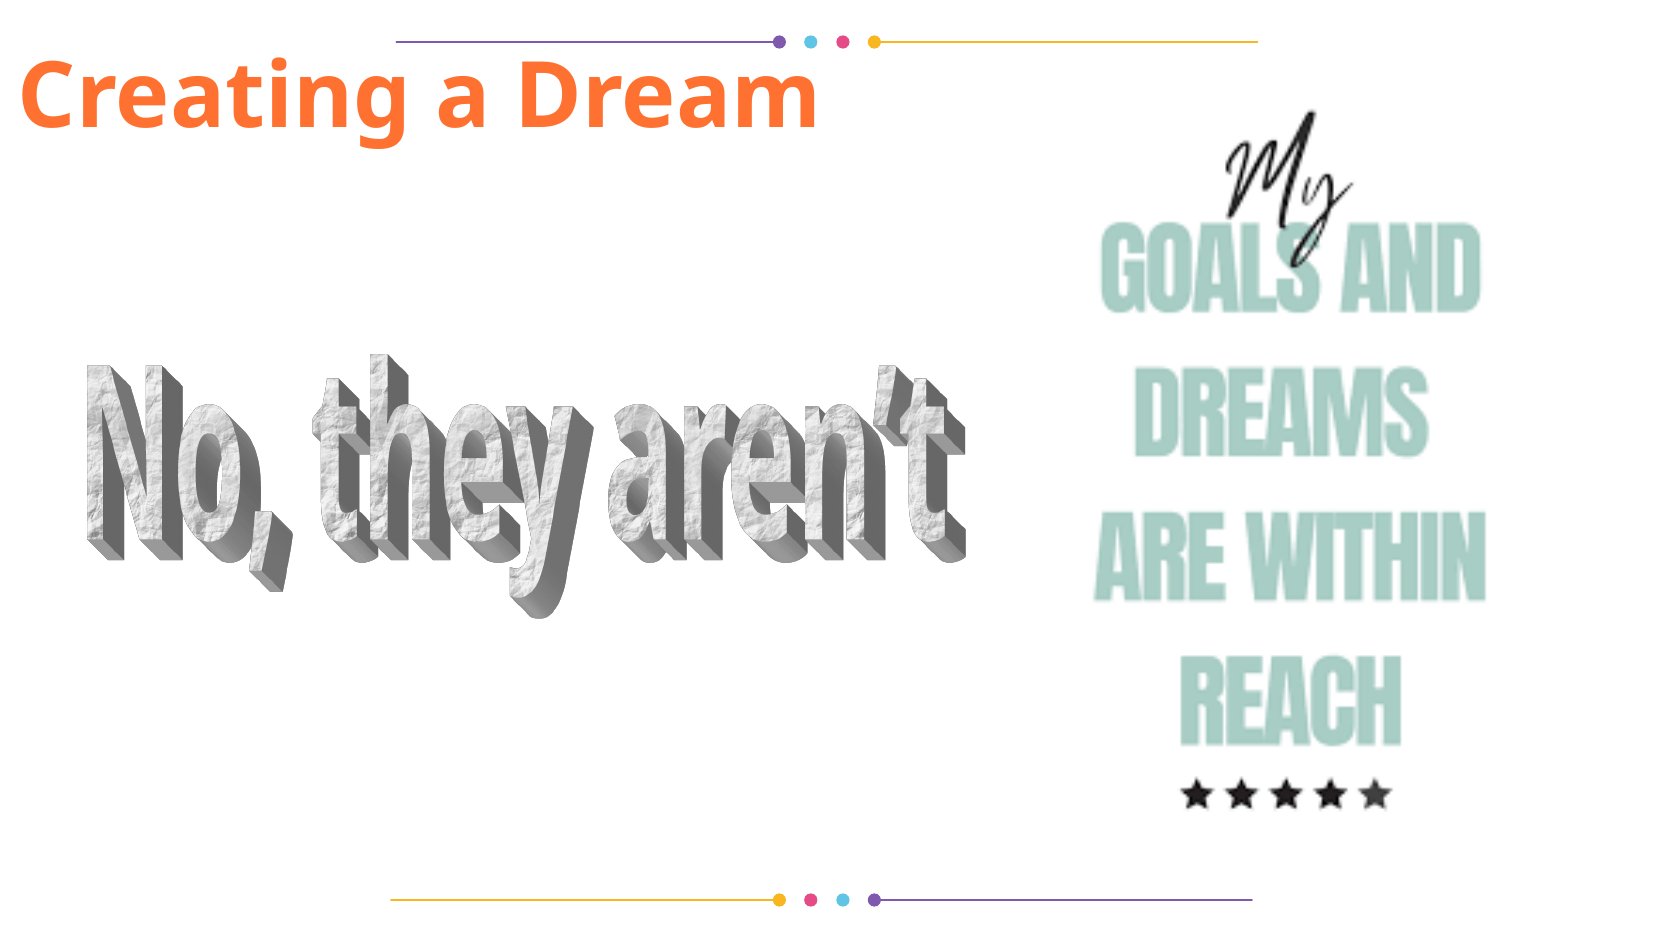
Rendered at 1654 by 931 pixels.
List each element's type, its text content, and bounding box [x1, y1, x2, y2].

title Creating a Dream [17, 7, 1022, 178]
title CANDY [129, 187, 686, 378]
picture [1021, 88, 1554, 840]
